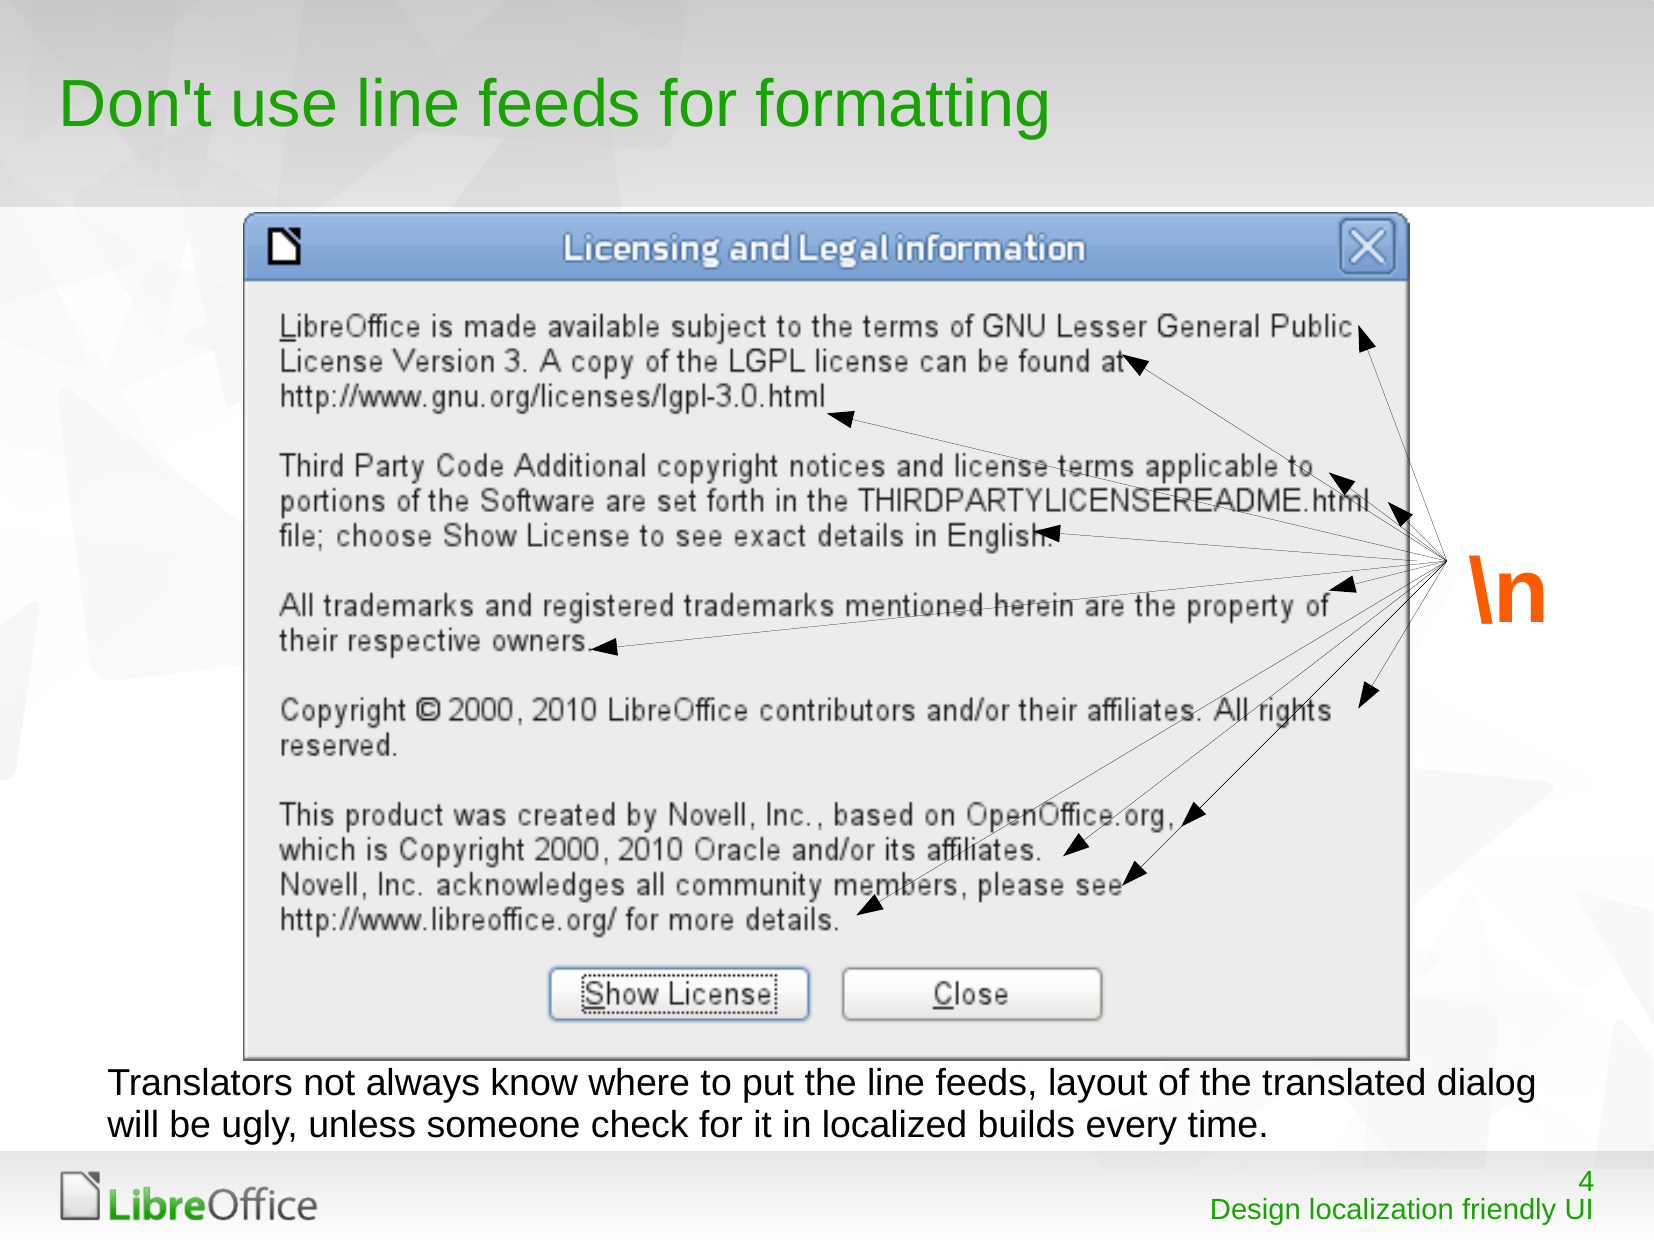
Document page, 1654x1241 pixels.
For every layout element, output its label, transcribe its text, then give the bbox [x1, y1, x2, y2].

picture [1346, 490, 1410, 536]
picture [41, 1152, 337, 1240]
text_box \n [1453, 532, 1565, 650]
picture [0, 0, 1654, 1169]
text_box Translators not always know where to put the line feeds, layout of the translated dialog will be ugly, unless someone check for it in localized builds every time. [92, 1054, 1560, 1154]
title Don't use line feeds for formatting [59, 29, 1595, 178]
picture [1435, 548, 1445, 558]
picture [1402, 522, 1410, 532]
